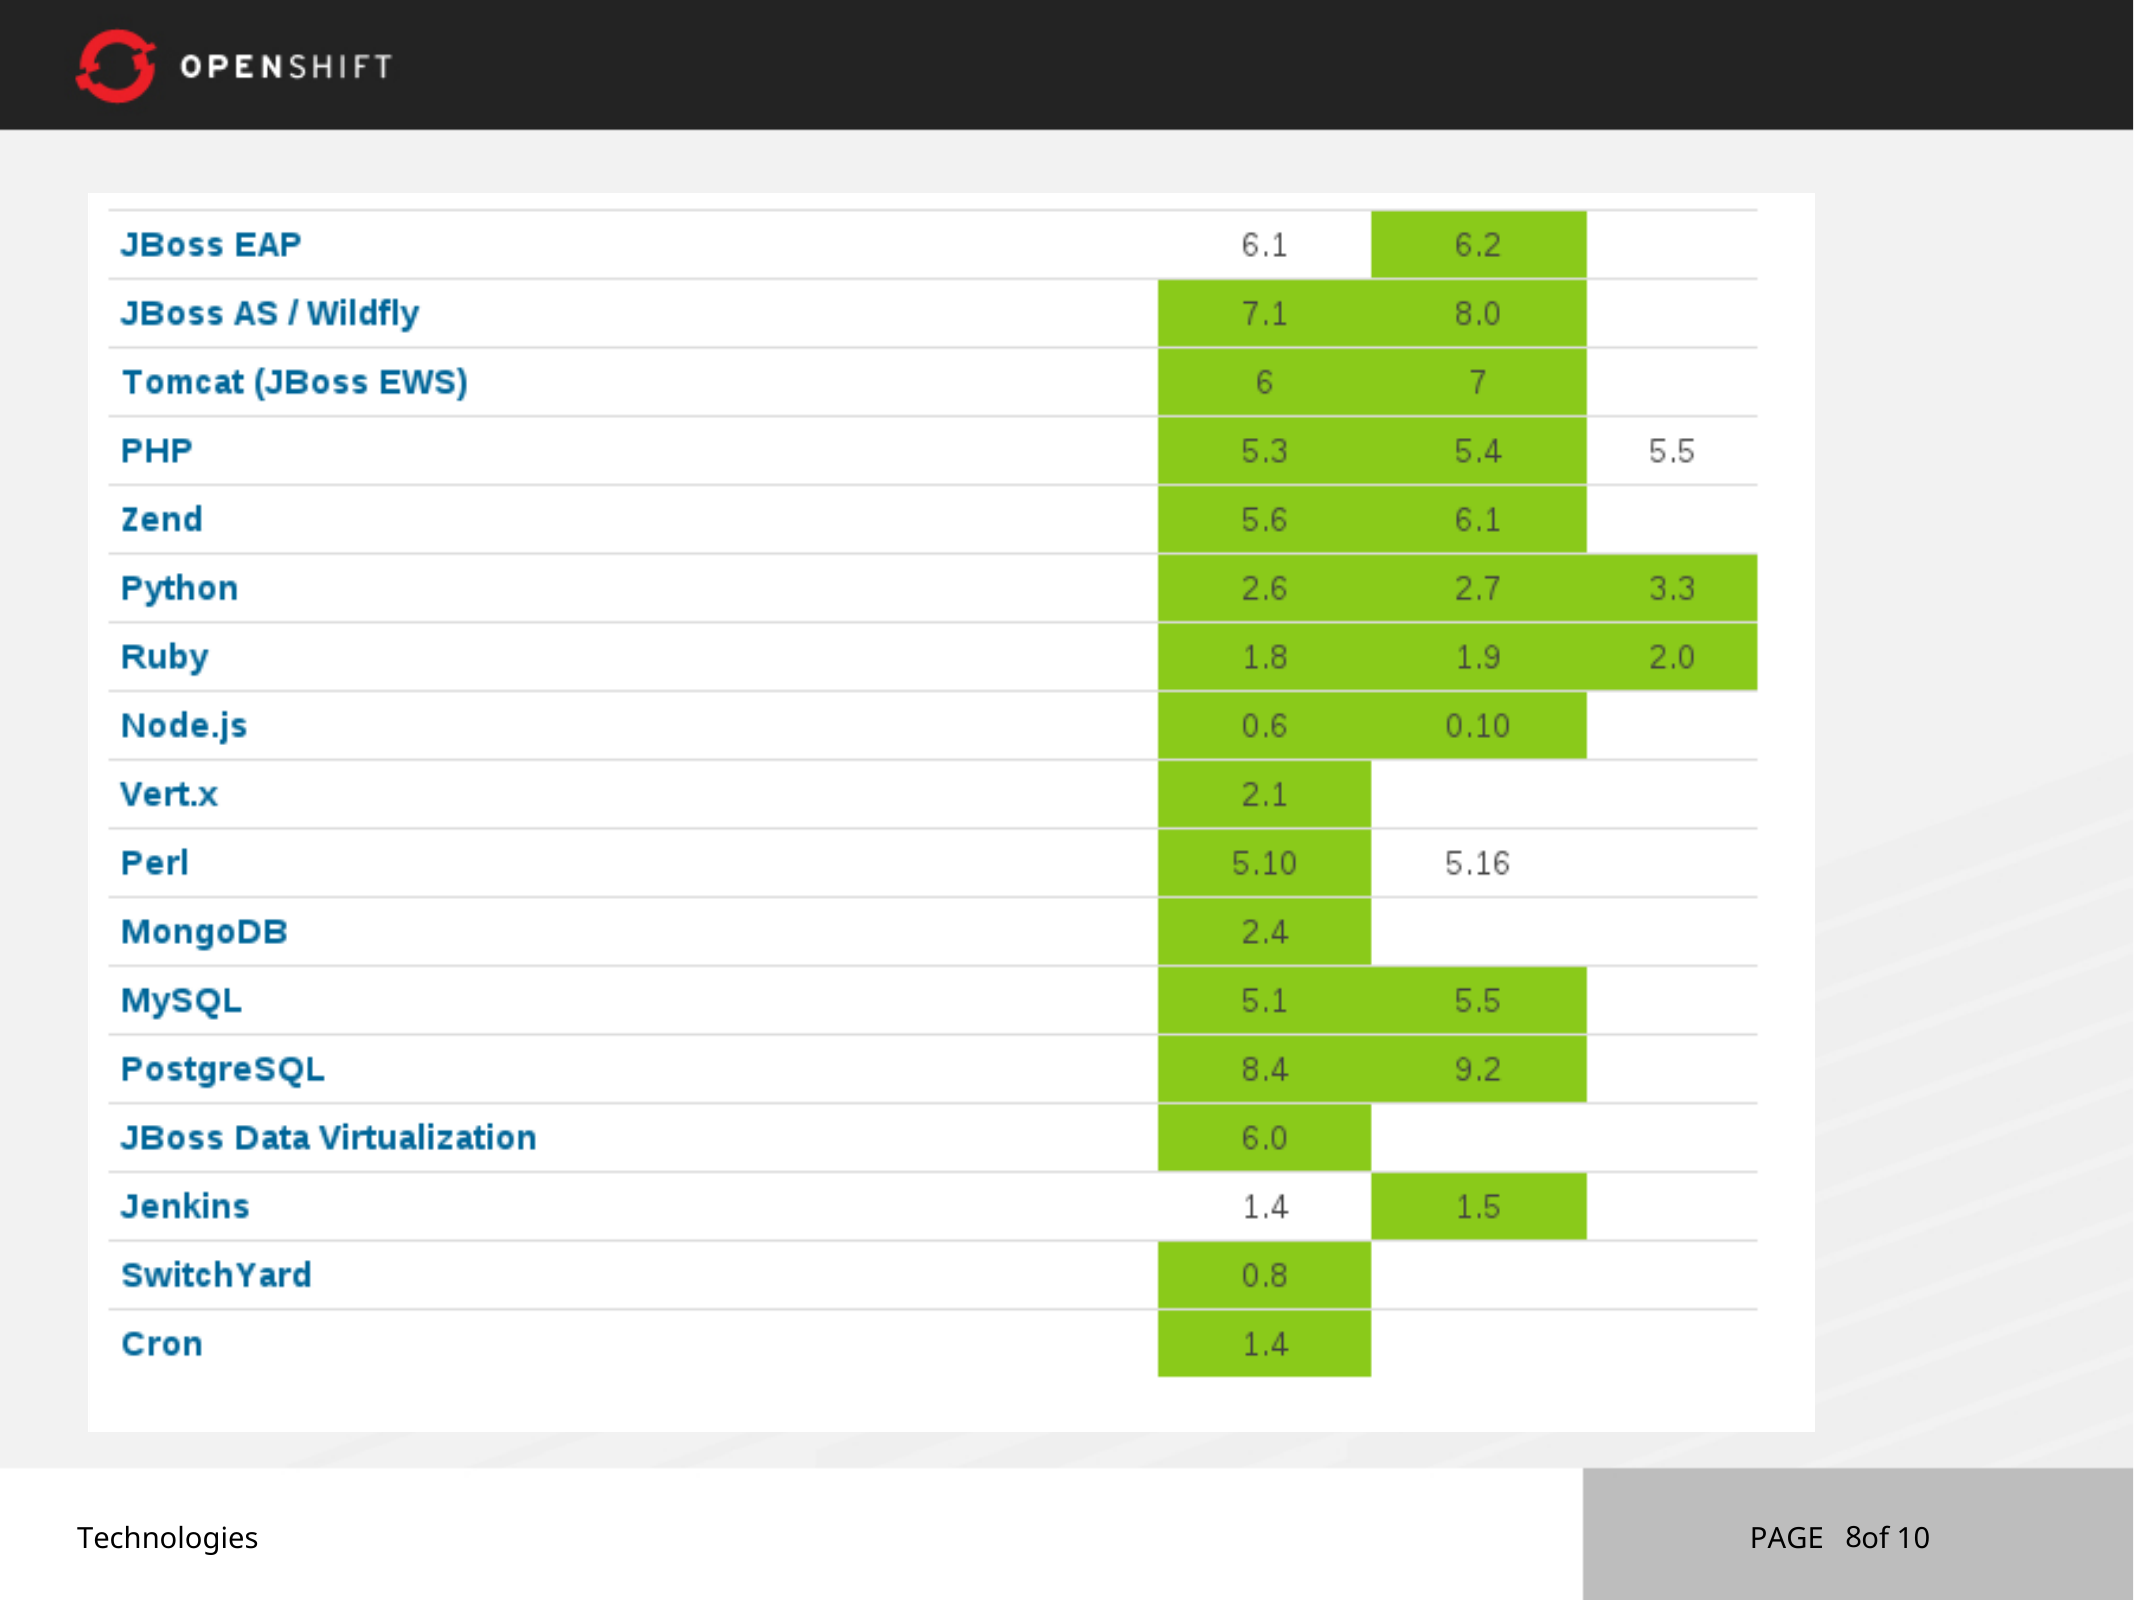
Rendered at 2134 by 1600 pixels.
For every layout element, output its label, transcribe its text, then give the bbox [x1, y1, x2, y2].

picture [0, 0, 2134, 1600]
text_box Technologies [77, 1510, 1184, 1563]
text_box PAGE of 10 [1749, 1509, 2134, 1564]
